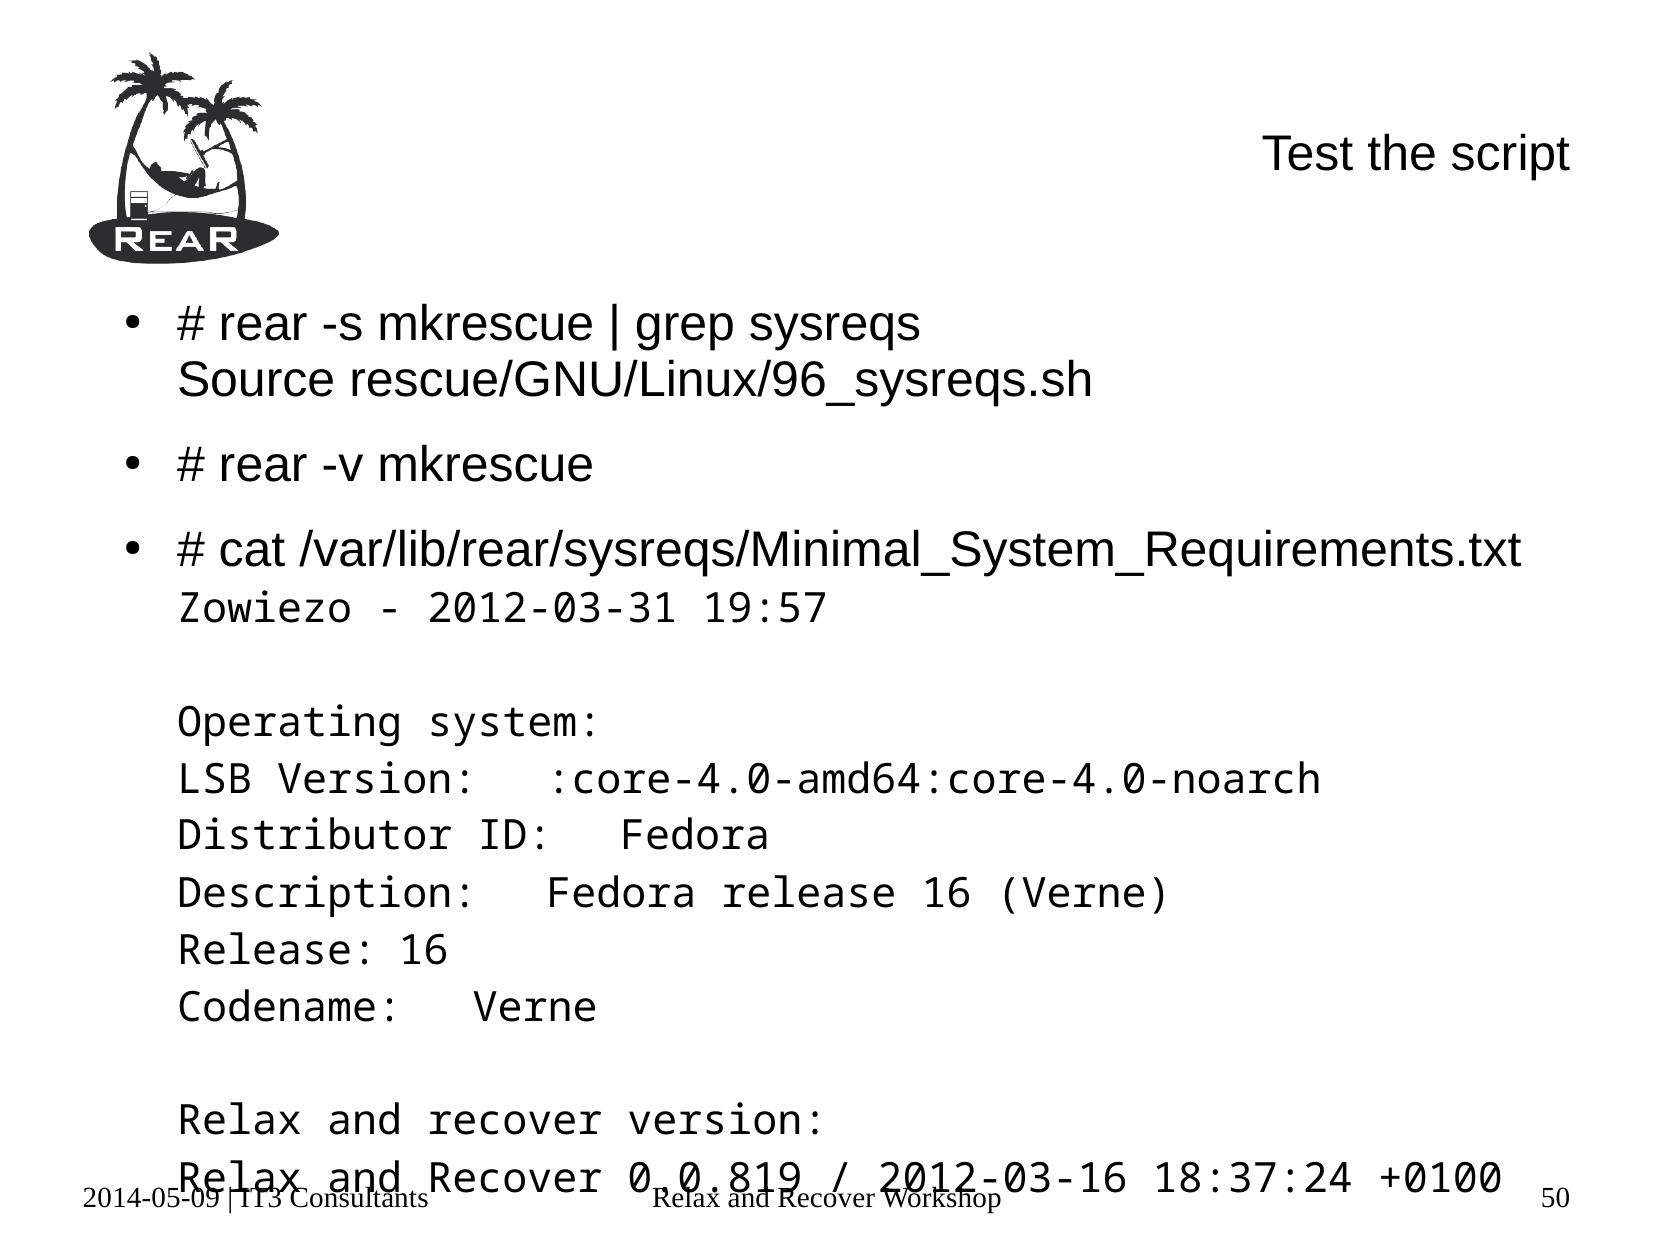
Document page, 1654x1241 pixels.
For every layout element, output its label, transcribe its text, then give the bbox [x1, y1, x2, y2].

title Test the script [295, 49, 1571, 257]
list # rear -s mkrescue | grep sysreqs Source rescue/GNU/Linux/96_sysreqs.sh # rear -v mkrescue # cat /var/lib/rear/sysreqs/Minimal_System_Requirements.txt Zowiezo - 2012-03-31 19:57 Operating system: LSB Version: :core-4.0-amd64:core-4.0-noarch Distributor ID: Fedora Description: Fedora release 16 (Verne) Release: 16 Codename: Verne Relax and recover version: Relax and Recover 0.0.819 / 2012-03-16 18:37:24 +0100 ... [106, 295, 1594, 1211]
picture [88, 52, 279, 266]
